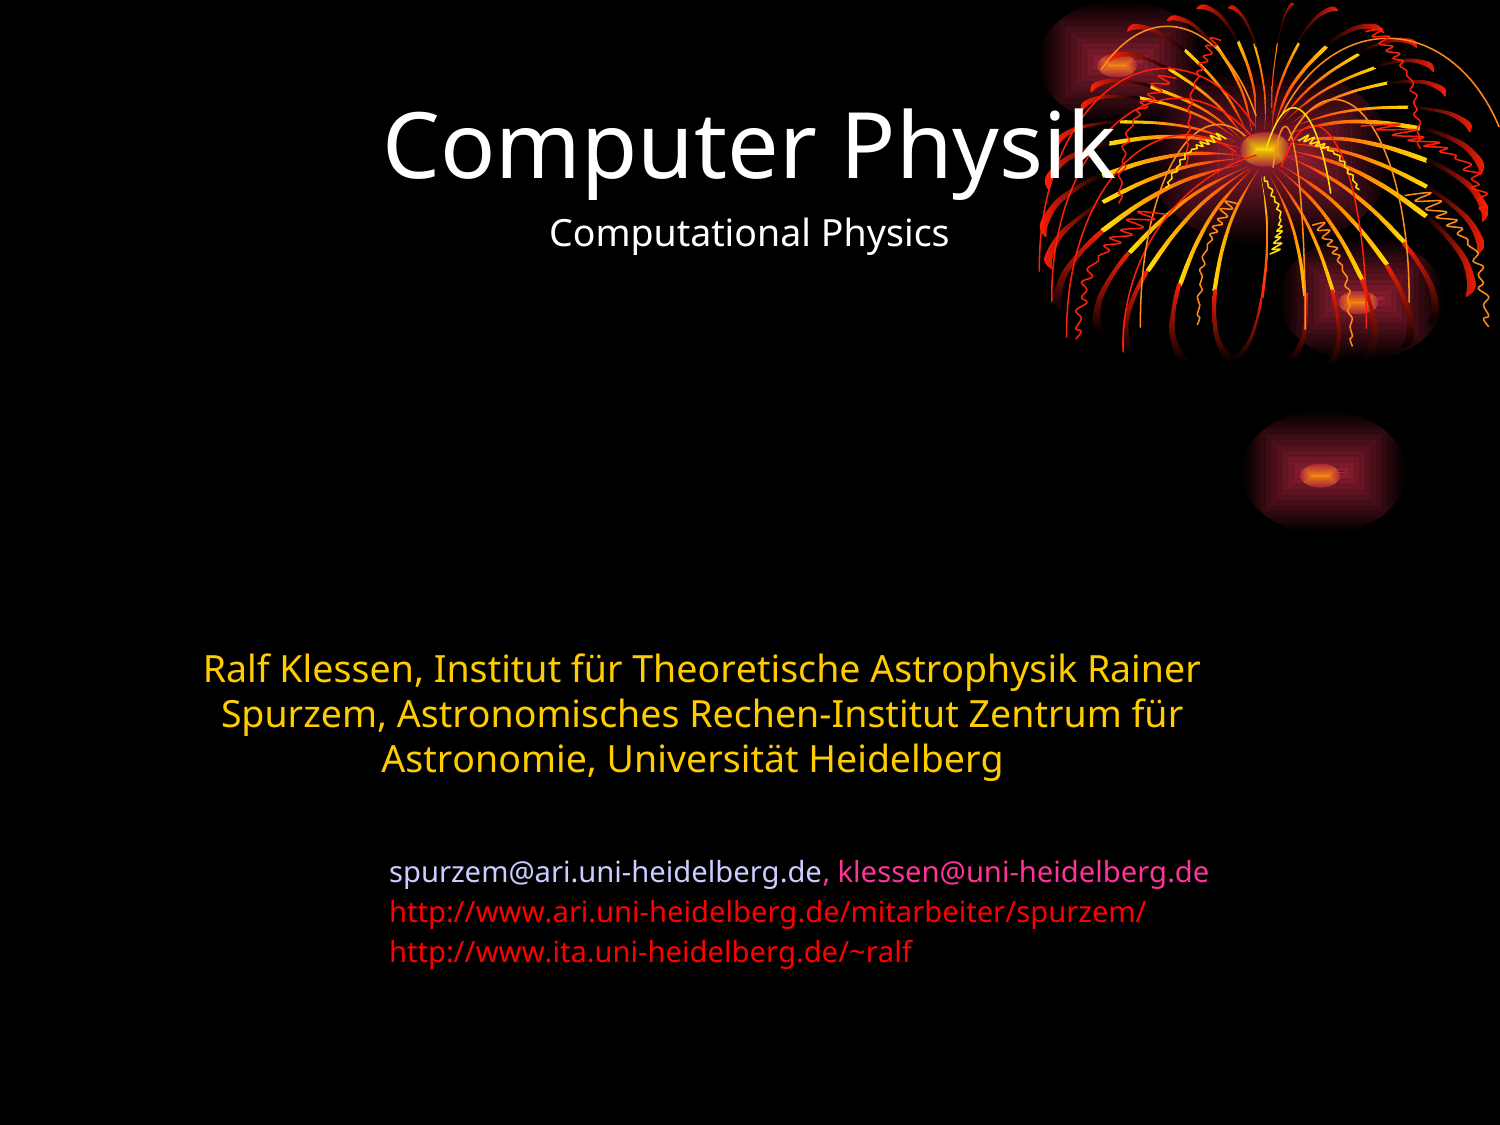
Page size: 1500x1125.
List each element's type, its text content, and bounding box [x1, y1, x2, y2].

text_box Ralf Klessen, Institut für Theoretische Astrophysik Rainer Spurzem, Astronomisches Rechen-Institut Zentrum für Astronomie, Universität Heidelberg [112, 637, 1293, 788]
title Computer Physik Computational Physics [112, 41, 1387, 297]
text_box spurzem@ari.uni-heidelberg.de, klessen@uni-heidelberg.de http://www.ari.uni-heidelberg.de/mitarbeiter/spurzem/ http://www.ita.uni-heidelberg.de/~ralf [374, 846, 1225, 1011]
